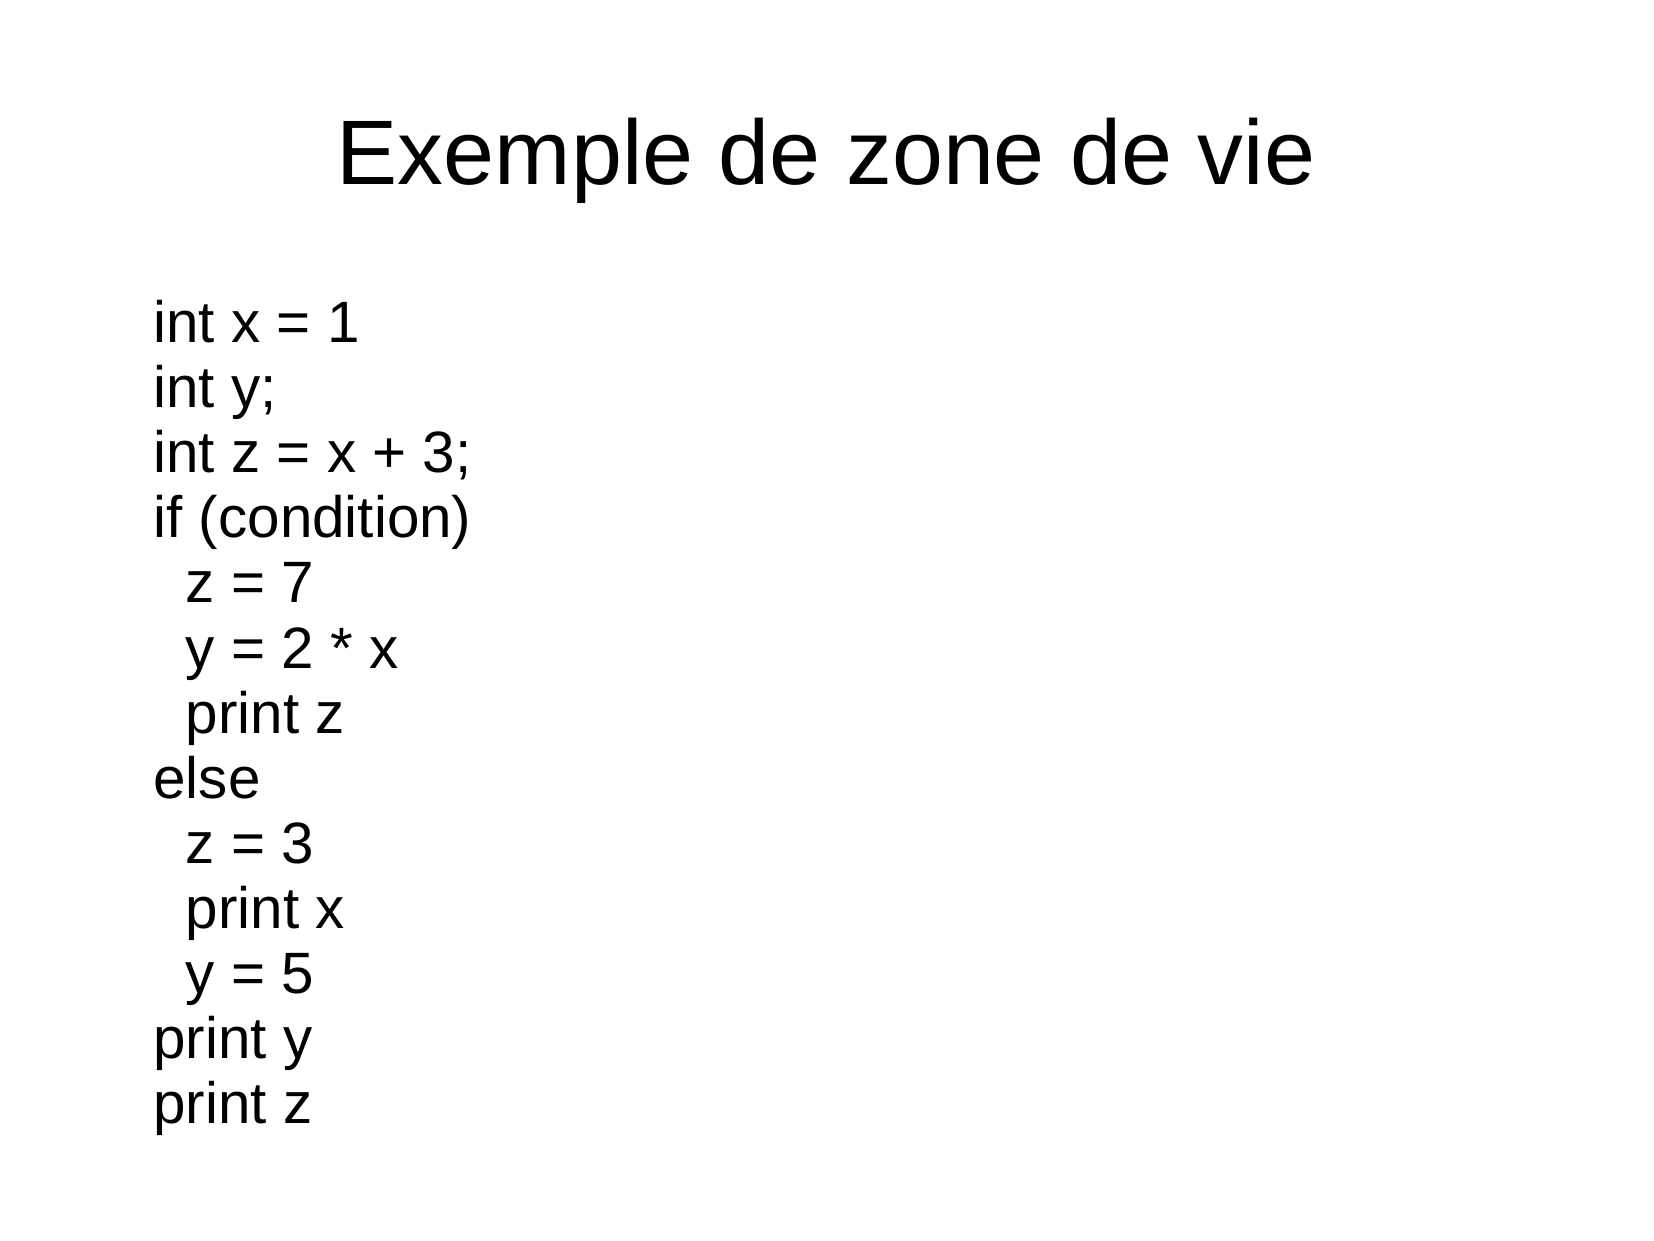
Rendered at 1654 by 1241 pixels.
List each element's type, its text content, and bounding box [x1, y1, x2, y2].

title Exemple de zone de vie [82, 56, 1571, 250]
list int x = 1 int y; int z = x + 3; if (condition) z = 7 y = 2 * x print z else z = 3 print x y = 5 print y print z [82, 290, 1571, 1136]
